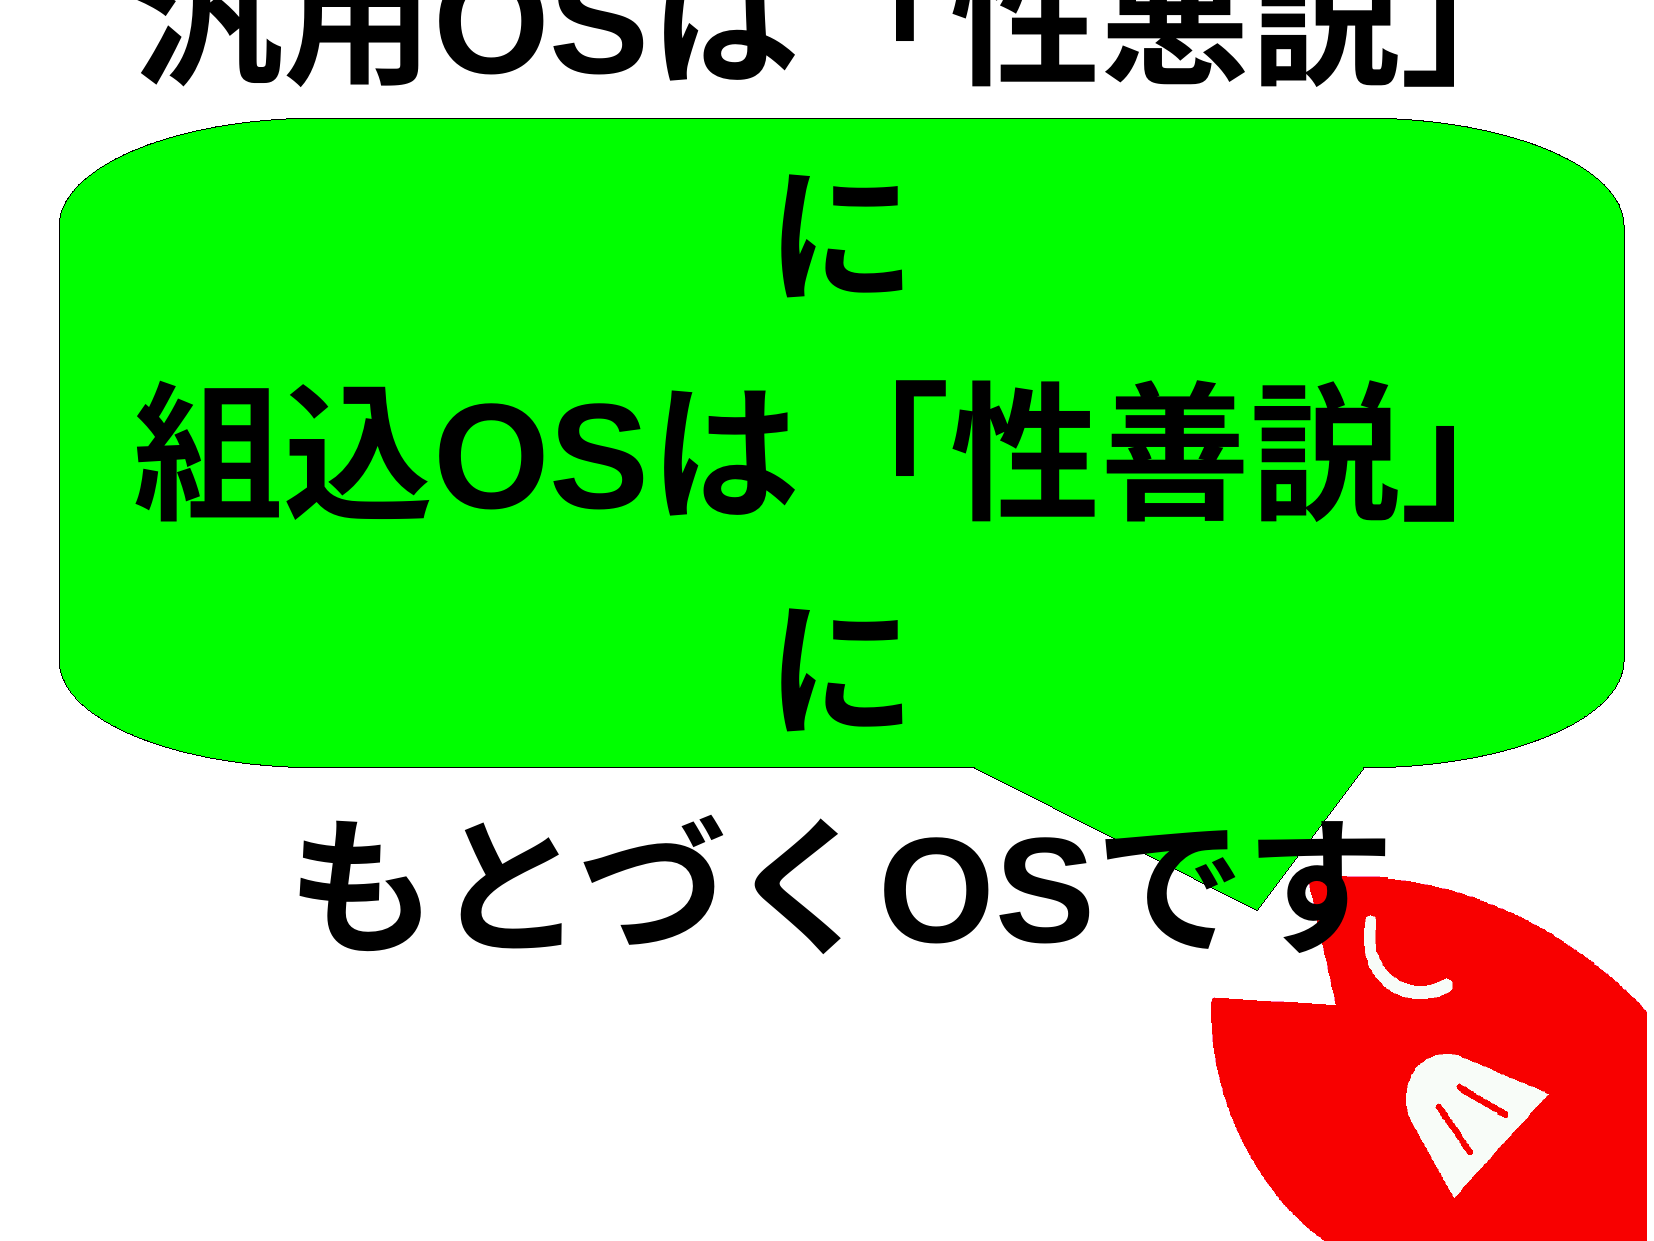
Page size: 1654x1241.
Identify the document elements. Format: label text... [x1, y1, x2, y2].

text_box 汎用OSは「性悪説」に 組込OSは「性善説」に もとづくOSです [59, 118, 1625, 911]
picture [1305, 881, 1327, 904]
picture [1181, 856, 1647, 1241]
